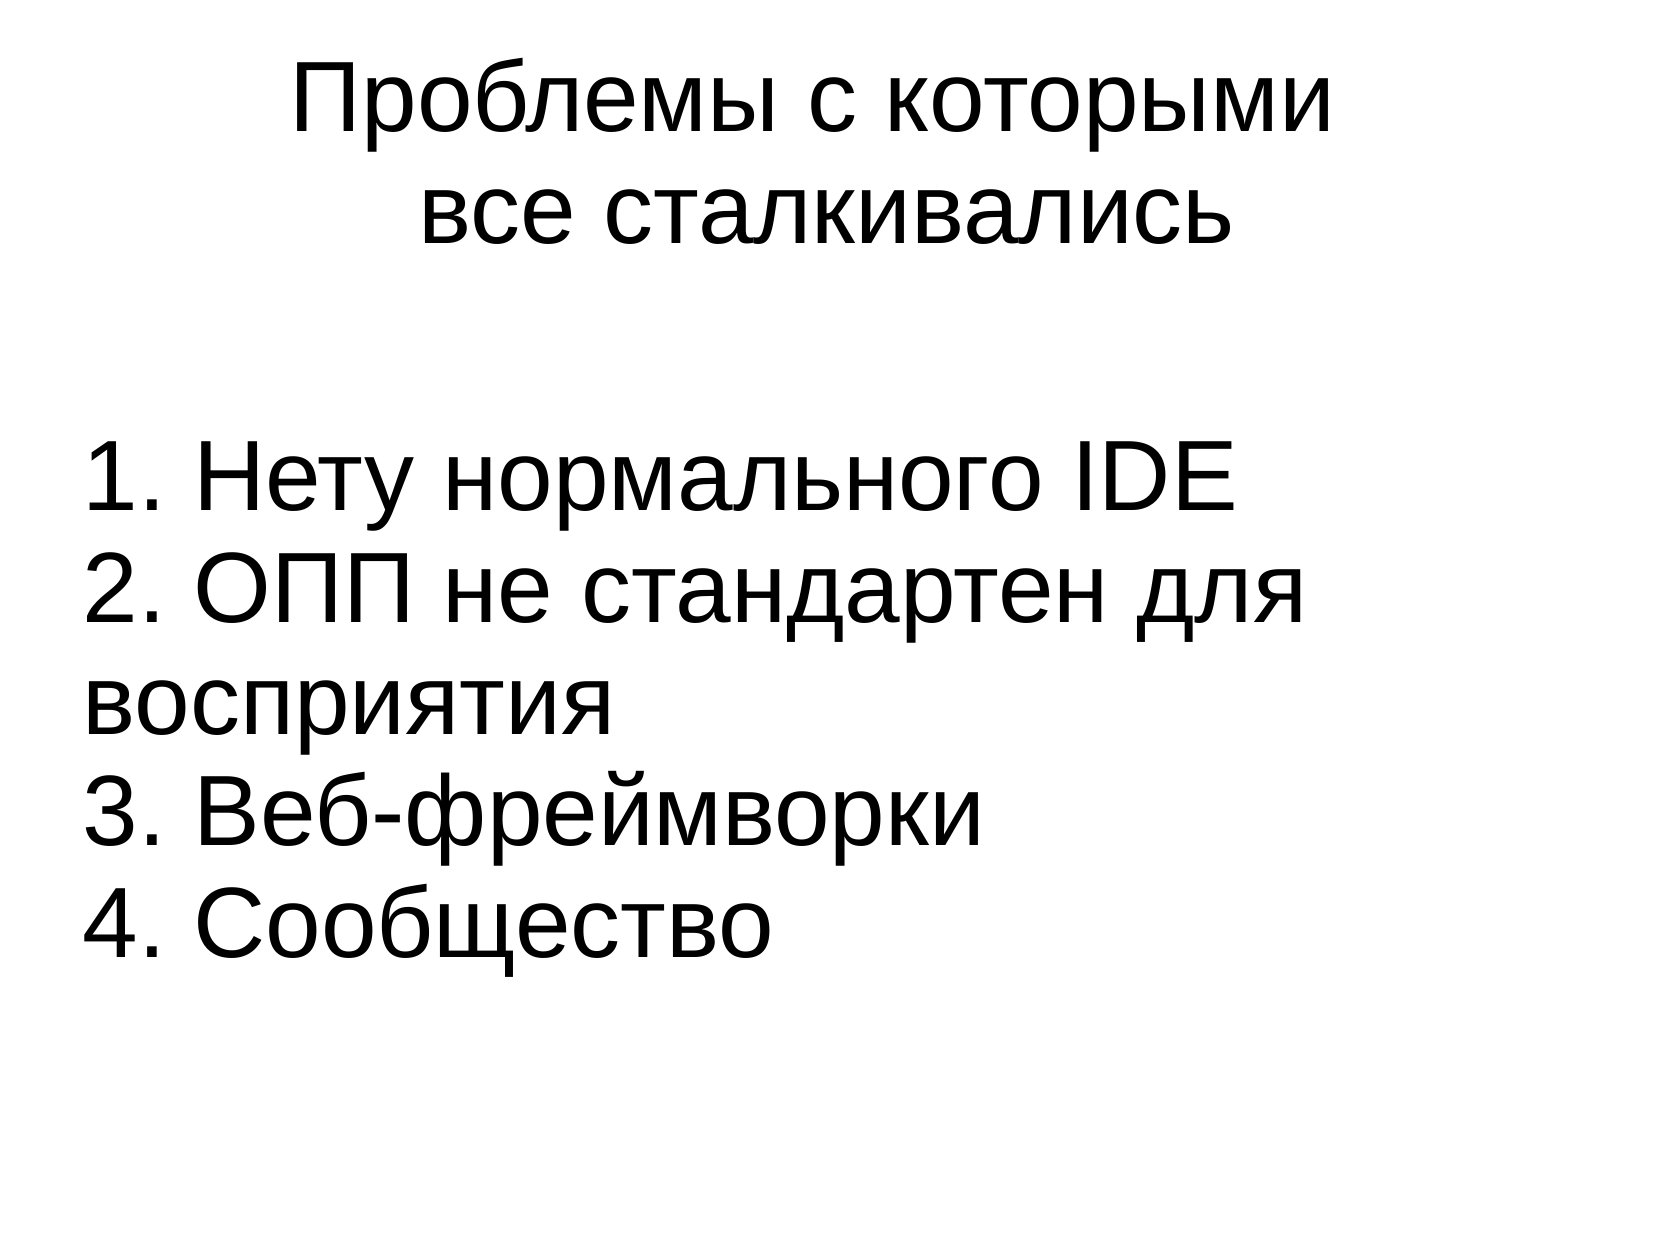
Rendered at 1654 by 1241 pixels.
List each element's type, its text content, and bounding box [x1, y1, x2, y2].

subtitle Нету нормального IDE ОПП не стандартен для восприятия Веб-фреймворки Сообщество [82, 290, 1571, 1109]
title Проблемы с которыми все сталкивались [82, 41, 1571, 265]
